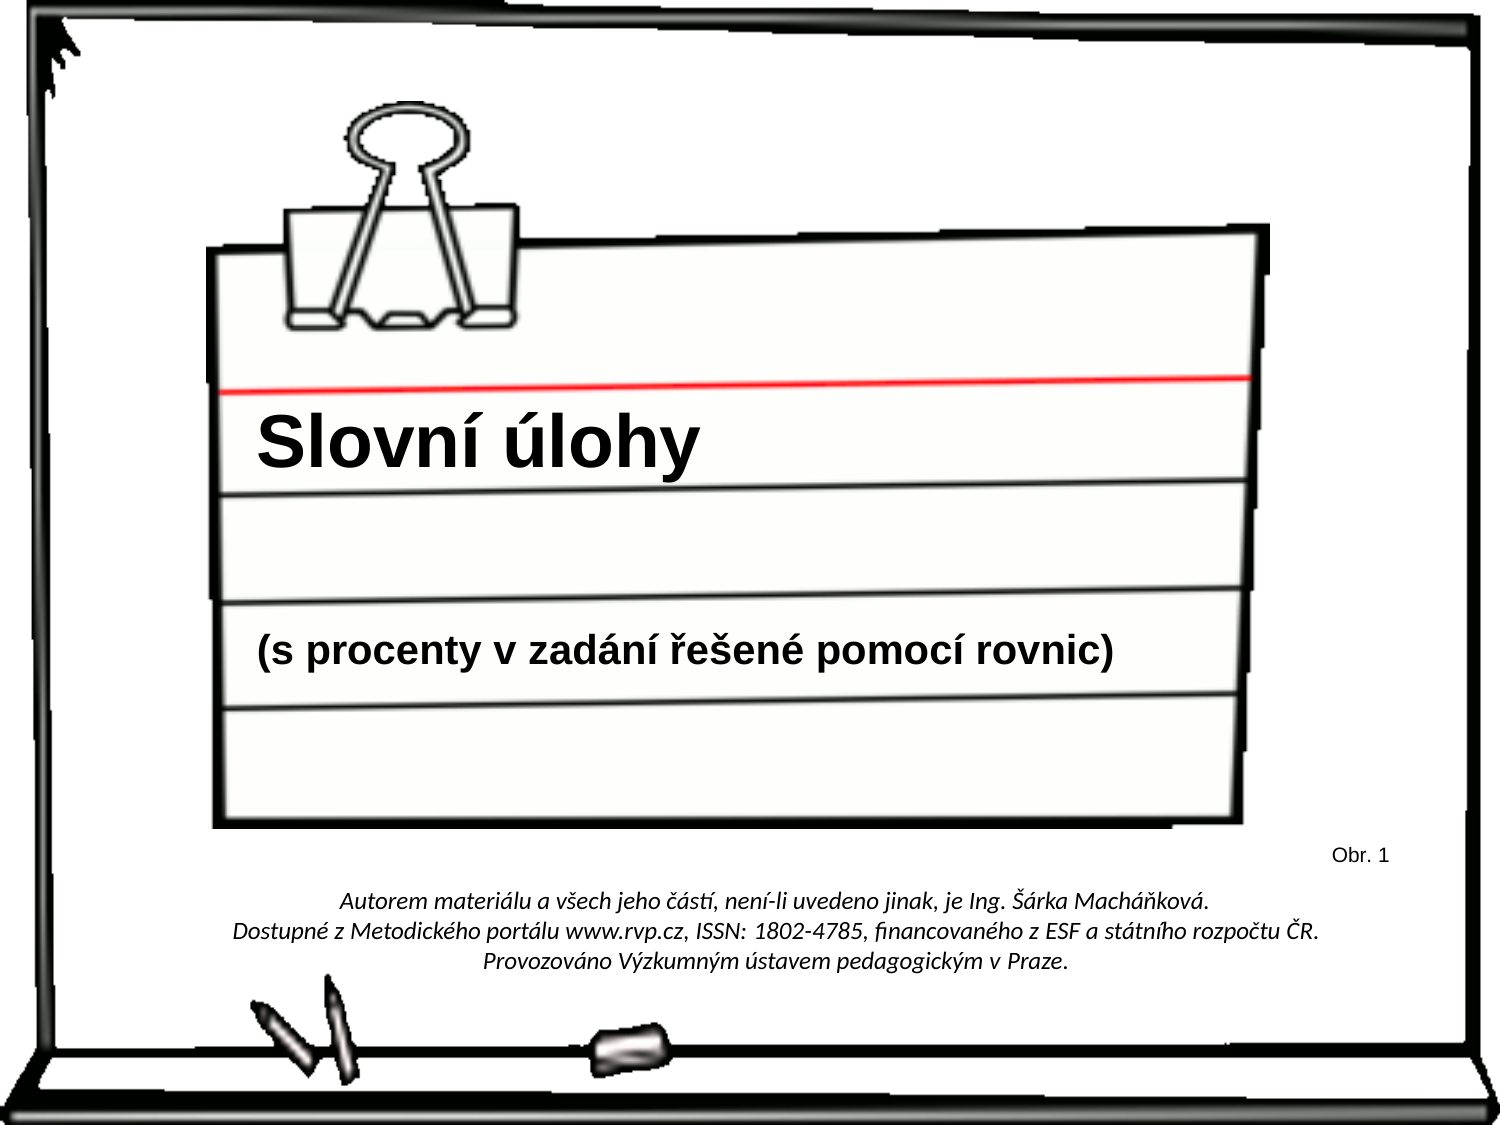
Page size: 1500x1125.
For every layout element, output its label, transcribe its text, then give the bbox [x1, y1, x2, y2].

text_box Slovní úlohy (s procenty v zadání řešené pomocí rovnic) [242, 385, 1223, 681]
text_box Obr. 1 [1317, 834, 1405, 875]
title Autorem materiálu a všech jeho částí, není-li uvedeno jinak, je Ing. Šárka Macháňková. Dostupné z Metodického portálu www.rvp.cz, ISSN: 1802-4785, financovaného z ESF a státního rozpočtu ČR. Provozováno Výzkumným ústavem pedagogickým v Praze. [194, 869, 1358, 990]
picture [0, 0, 1500, 1125]
